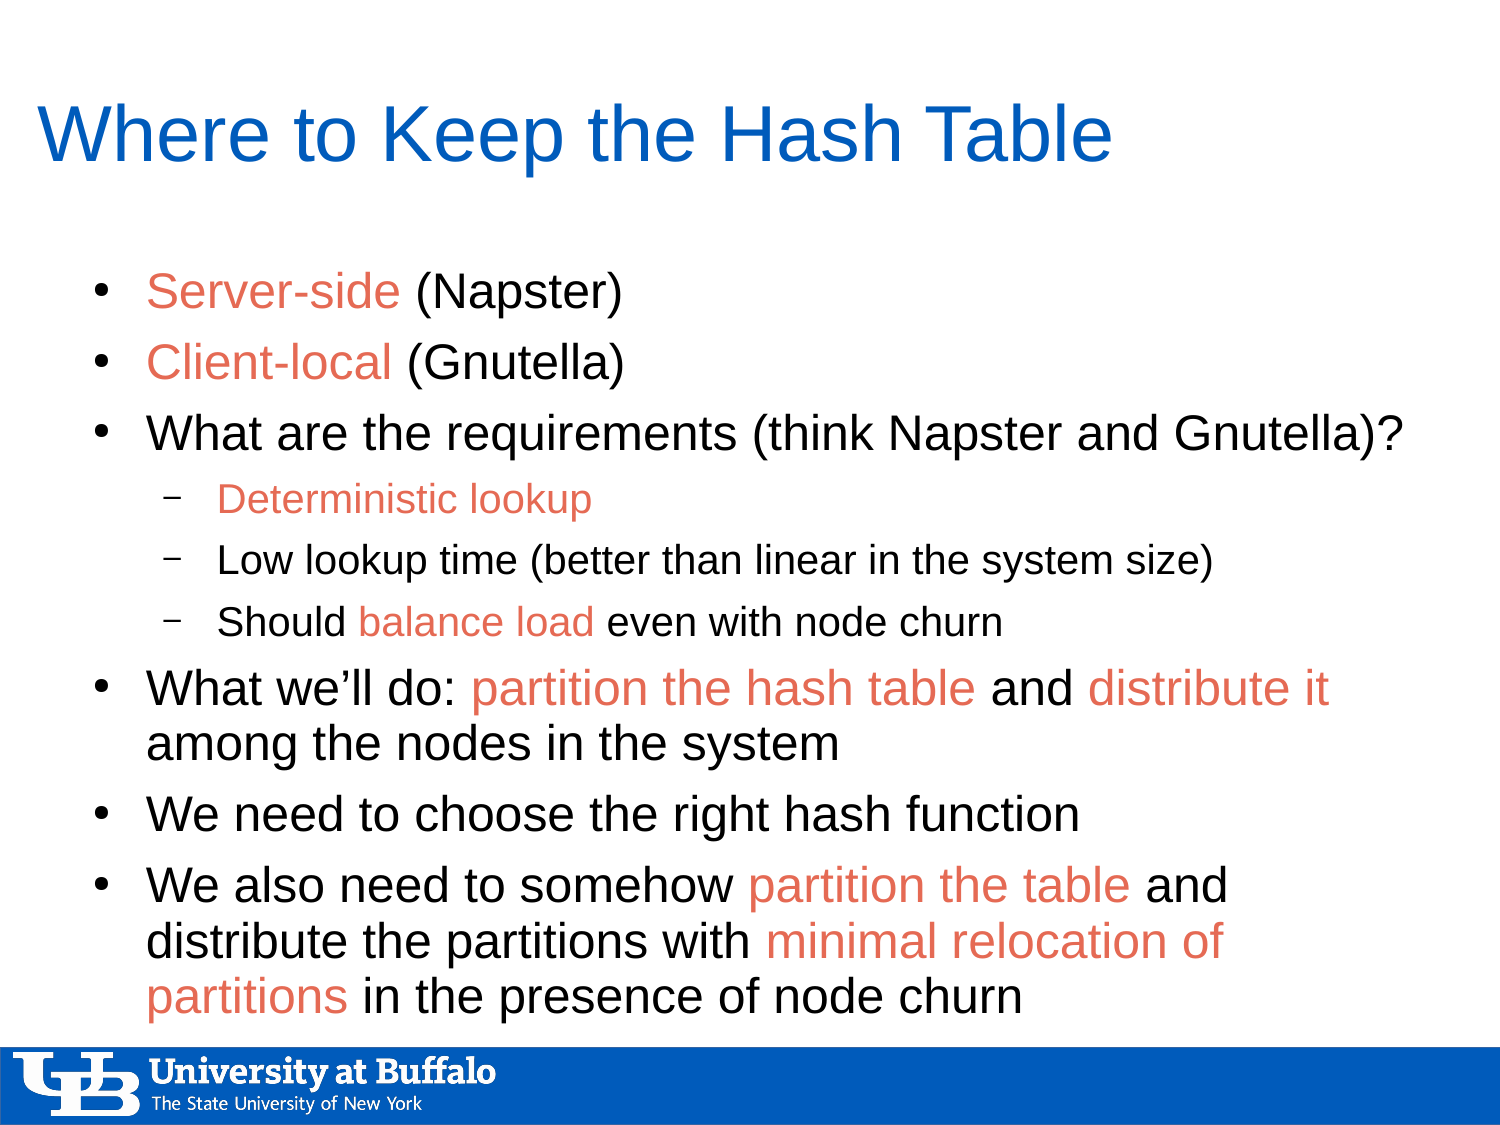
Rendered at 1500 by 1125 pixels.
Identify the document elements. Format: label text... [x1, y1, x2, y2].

list Server-side (Napster) Client-local (Gnutella) What are the requirements (think Napster and Gnutella)? Deterministic lookup Low lookup time (better than linear in the system size) Should balance load even with node churn What we’ll do: partition the hash table and distribute it among the nodes in the system We need to choose the right hash function We also need to somehow partition the table and distribute the partitions with minimal relocation of partitions in the presence of node churn [75, 263, 1425, 916]
title Where to Keep the Hash Table [37, 40, 1388, 228]
picture [13, 1052, 496, 1116]
